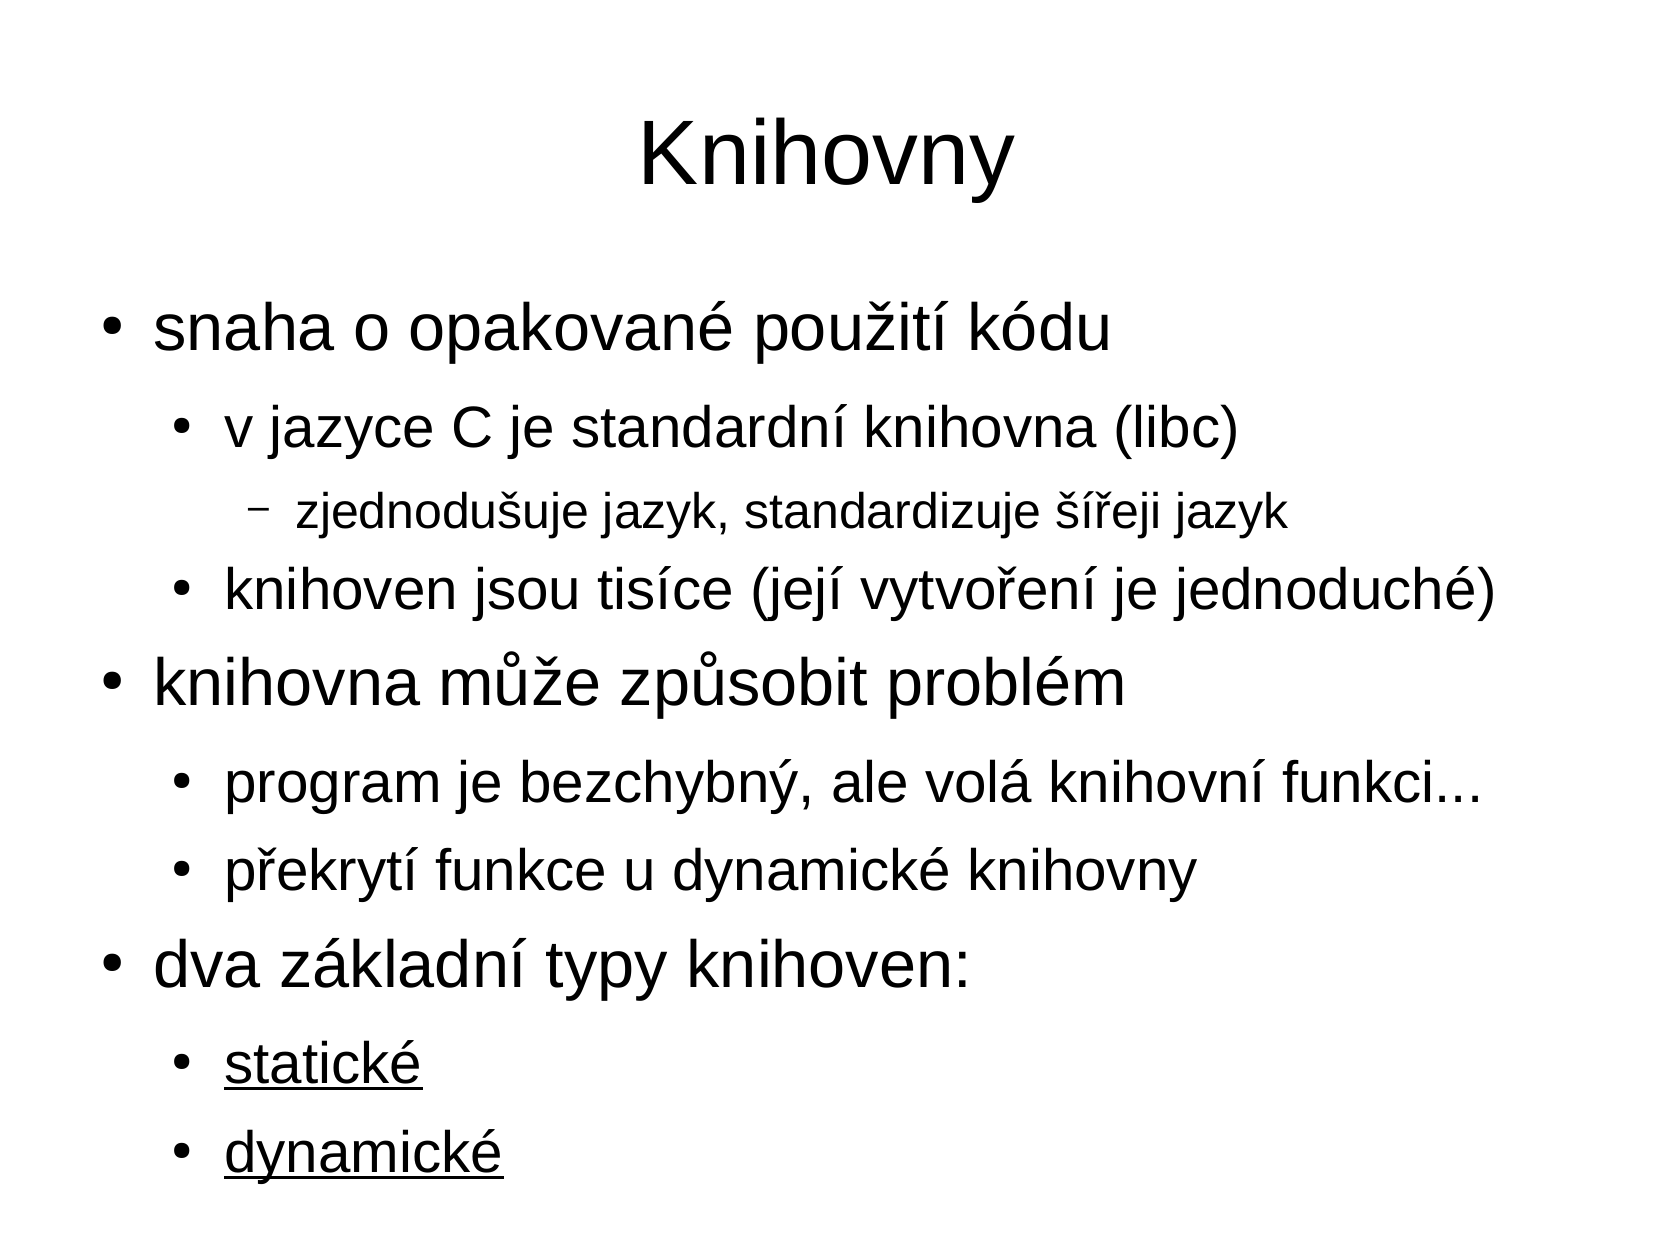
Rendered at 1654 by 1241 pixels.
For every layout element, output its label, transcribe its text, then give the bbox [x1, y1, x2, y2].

title Knihovny [82, 49, 1571, 257]
list snaha o opakované použití kódu v jazyce C je standardní knihovna (libc) zjednodušuje jazyk, standardizuje šířeji jazyk knihoven jsou tisíce (její vytvoření je jednoduché) knihovna může způsobit problém program je bezchybný, ale volá knihovní funkci... překrytí funkce u dynamické knihovny dva základní typy knihoven: statické dynamické [82, 290, 1571, 1185]
